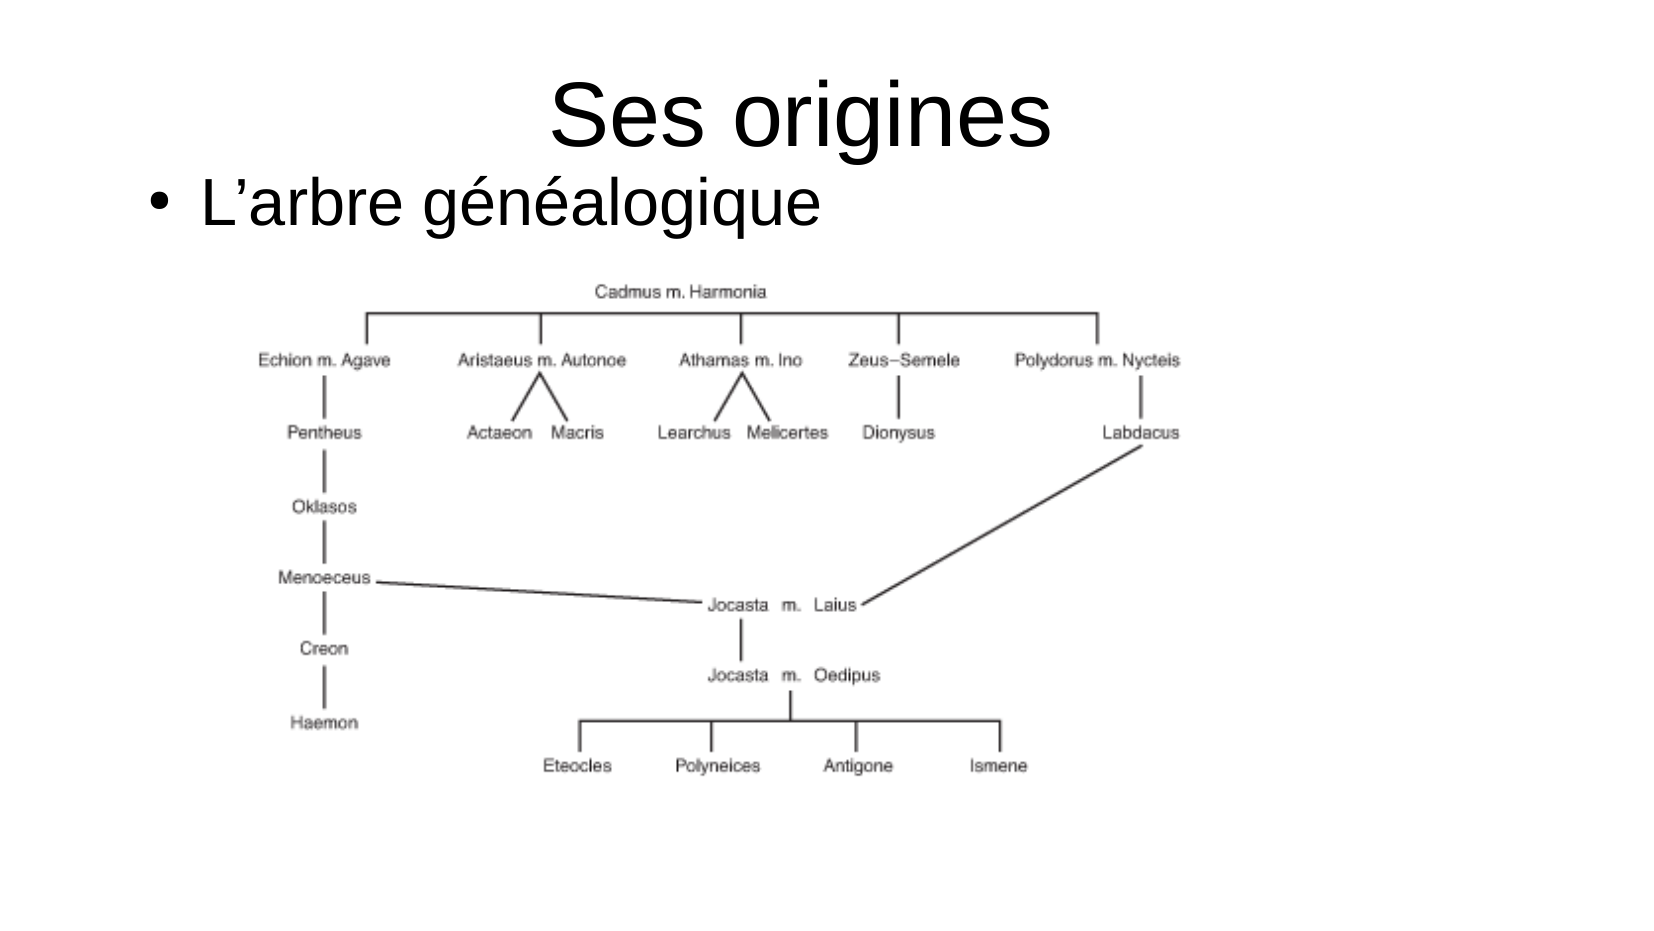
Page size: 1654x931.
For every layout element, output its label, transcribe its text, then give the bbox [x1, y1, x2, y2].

title Ses origines [82, 37, 1571, 193]
picture [248, 271, 1193, 798]
list L’arbre généalogique [129, 165, 1619, 705]
